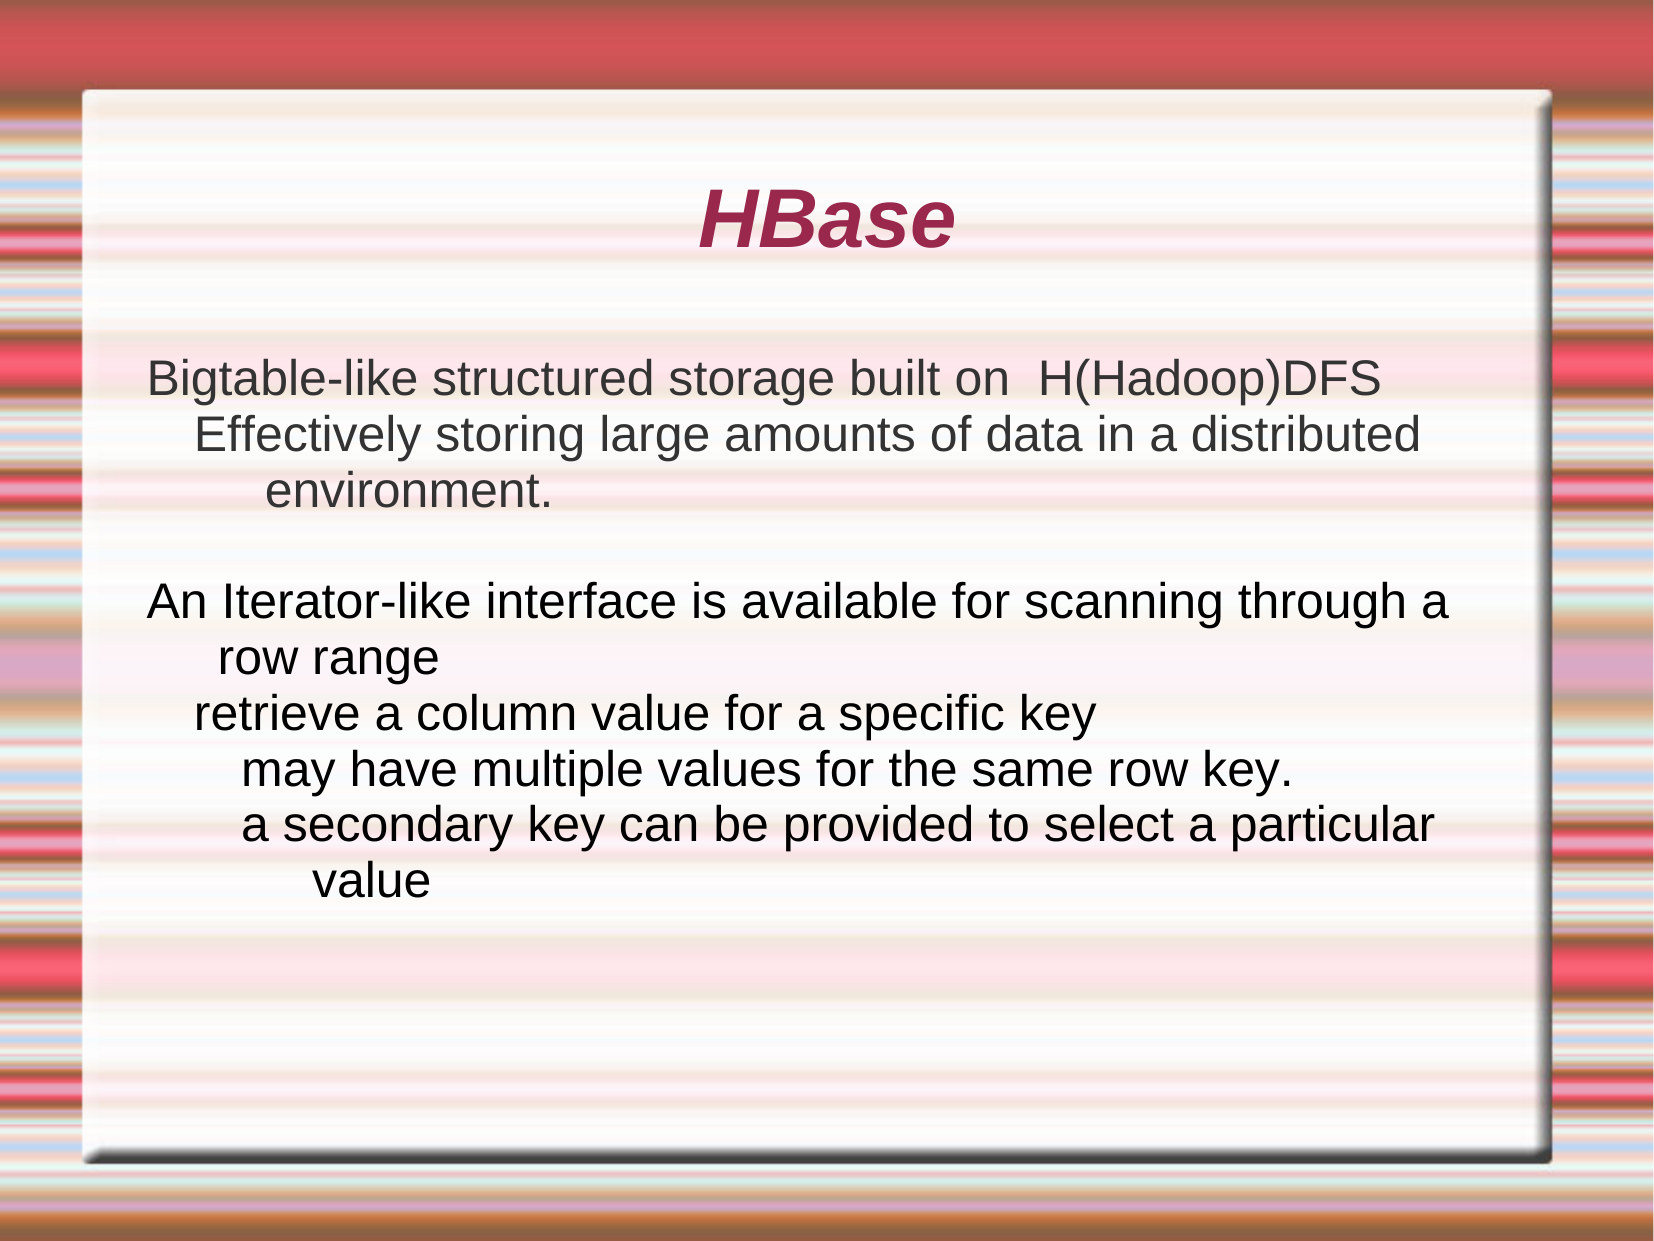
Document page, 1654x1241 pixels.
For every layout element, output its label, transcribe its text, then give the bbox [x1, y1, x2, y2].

picture [0, 0, 1654, 1241]
title HBase [121, 122, 1534, 315]
list Bigtable-like structured storage built on H(Hadoop)DFS Effectively storing large amounts of data in a distributed environment. An Iterator-like interface is available for scanning through a row range retrieve a column value for a specific key may have multiple values for the same row key. a secondary key can be provided to select a particular value [134, 350, 1516, 1118]
